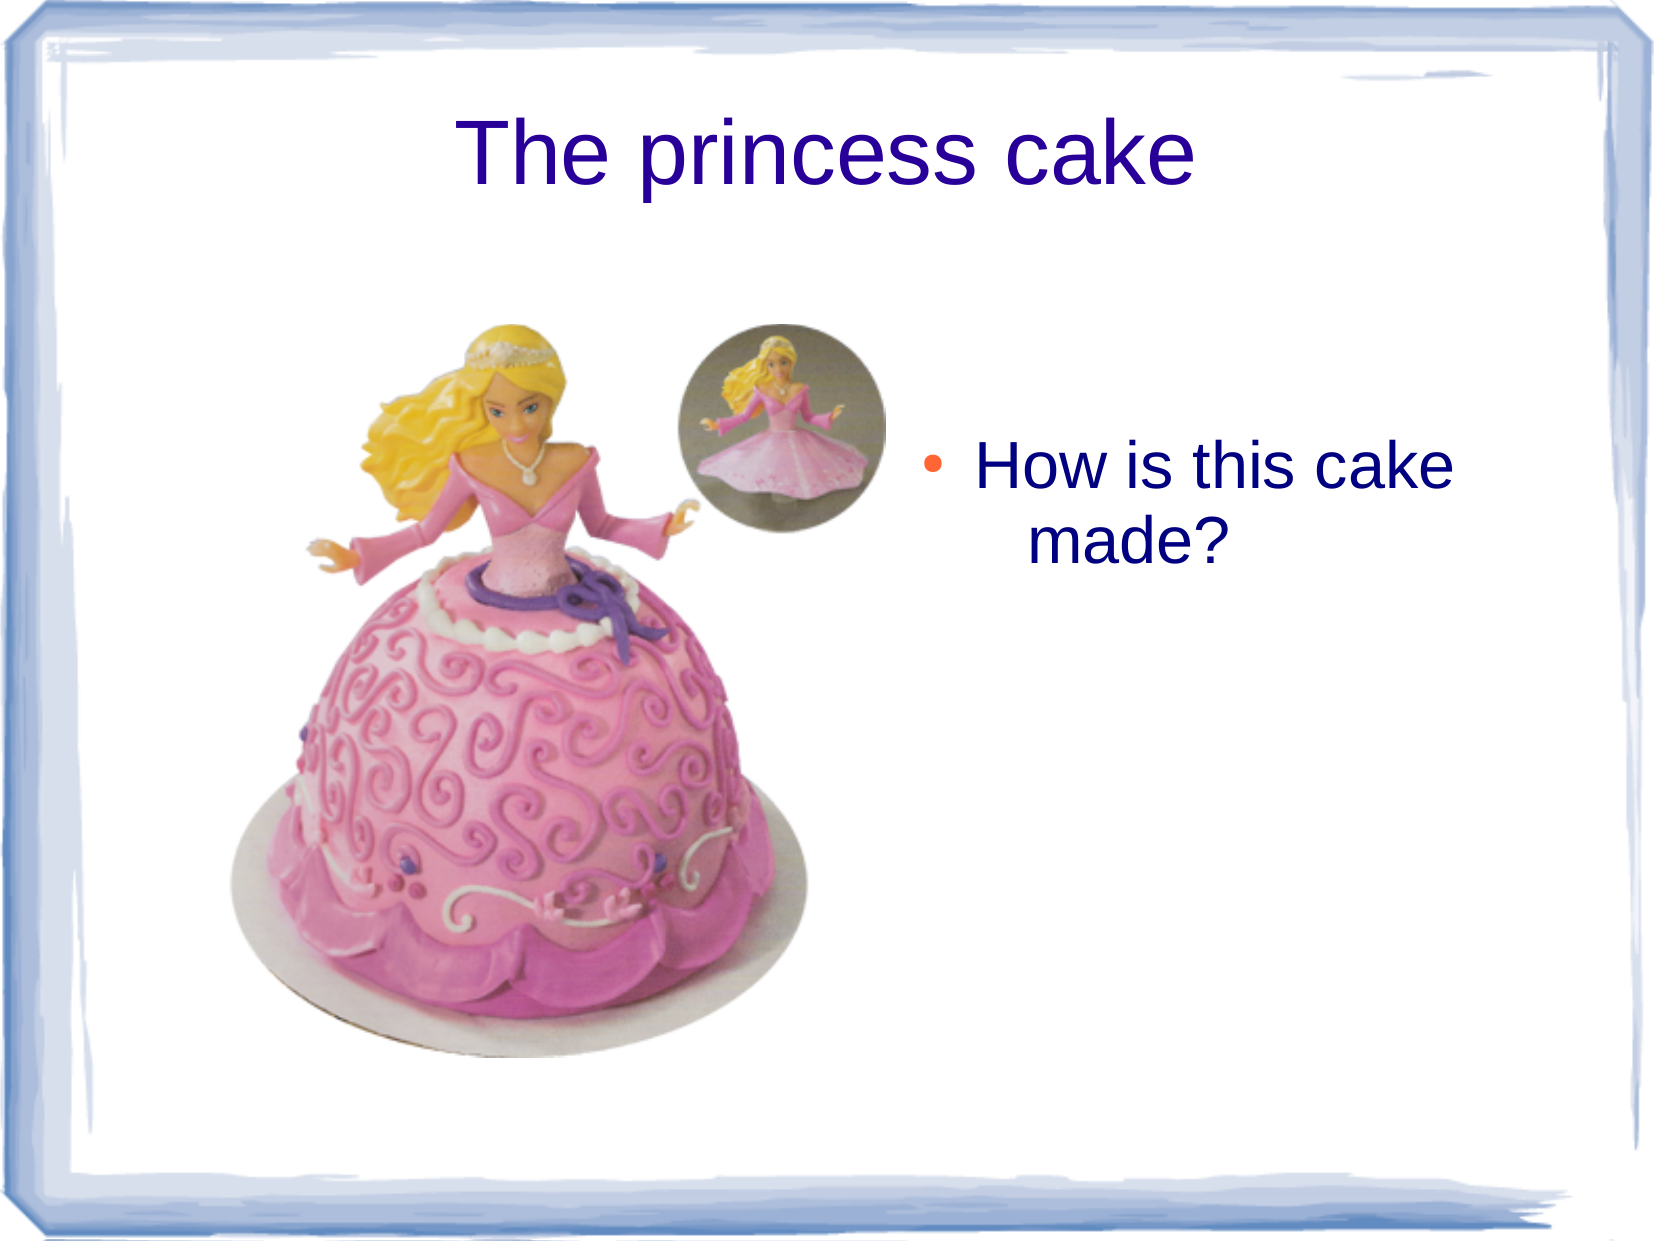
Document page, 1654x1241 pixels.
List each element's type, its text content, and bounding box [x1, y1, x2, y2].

title The princess cake [82, 56, 1571, 250]
list How is this cake made? [885, 428, 1595, 1093]
picture [0, 0, 1654, 1241]
